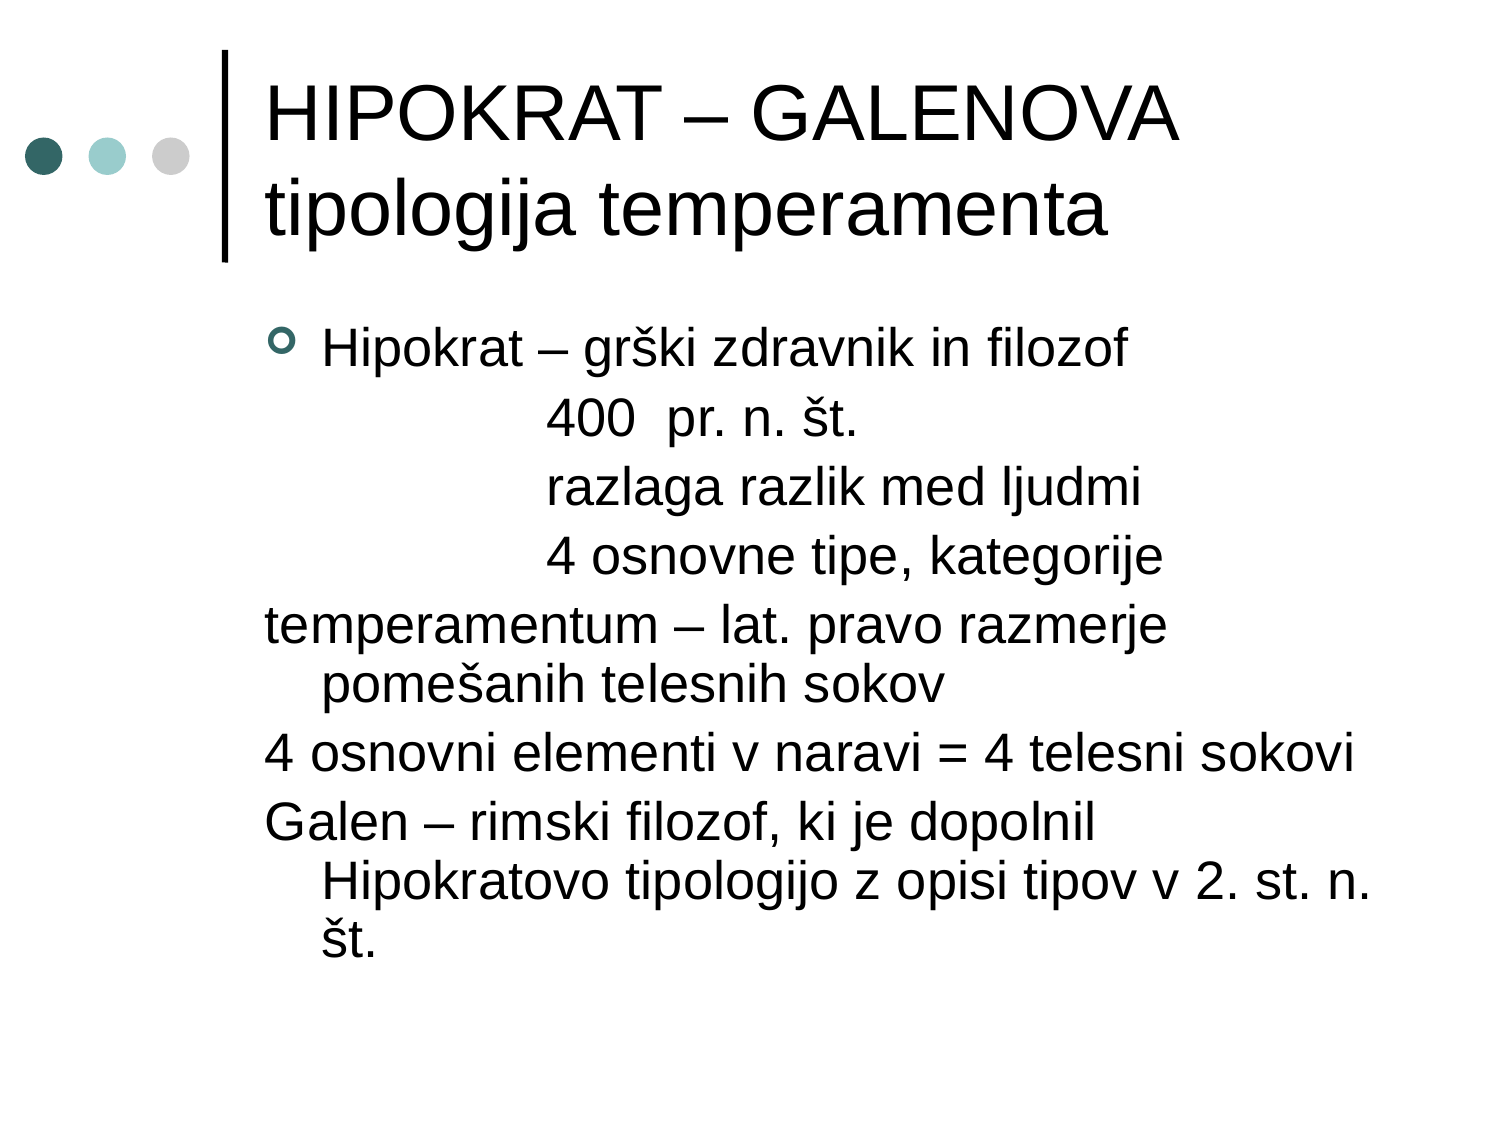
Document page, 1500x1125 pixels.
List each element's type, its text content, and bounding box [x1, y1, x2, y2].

title HIPOKRAT – GALENOVA tipologija temperamenta [249, 31, 1400, 282]
list Hipokrat – grški zdravnik in filozof 400 pr. n. št. razlaga razlik med ljudmi 4 osnovne tipe, kategorije temperamentum – lat. pravo razmerje pomešanih telesnih sokov 4 osnovni elementi v naravi = 4 telesni sokovi Galen – rimski filozof, ki je dopolnil Hipokratovo tipologijo z opisi tipov v 2. st. n. št. [249, 312, 1400, 988]
